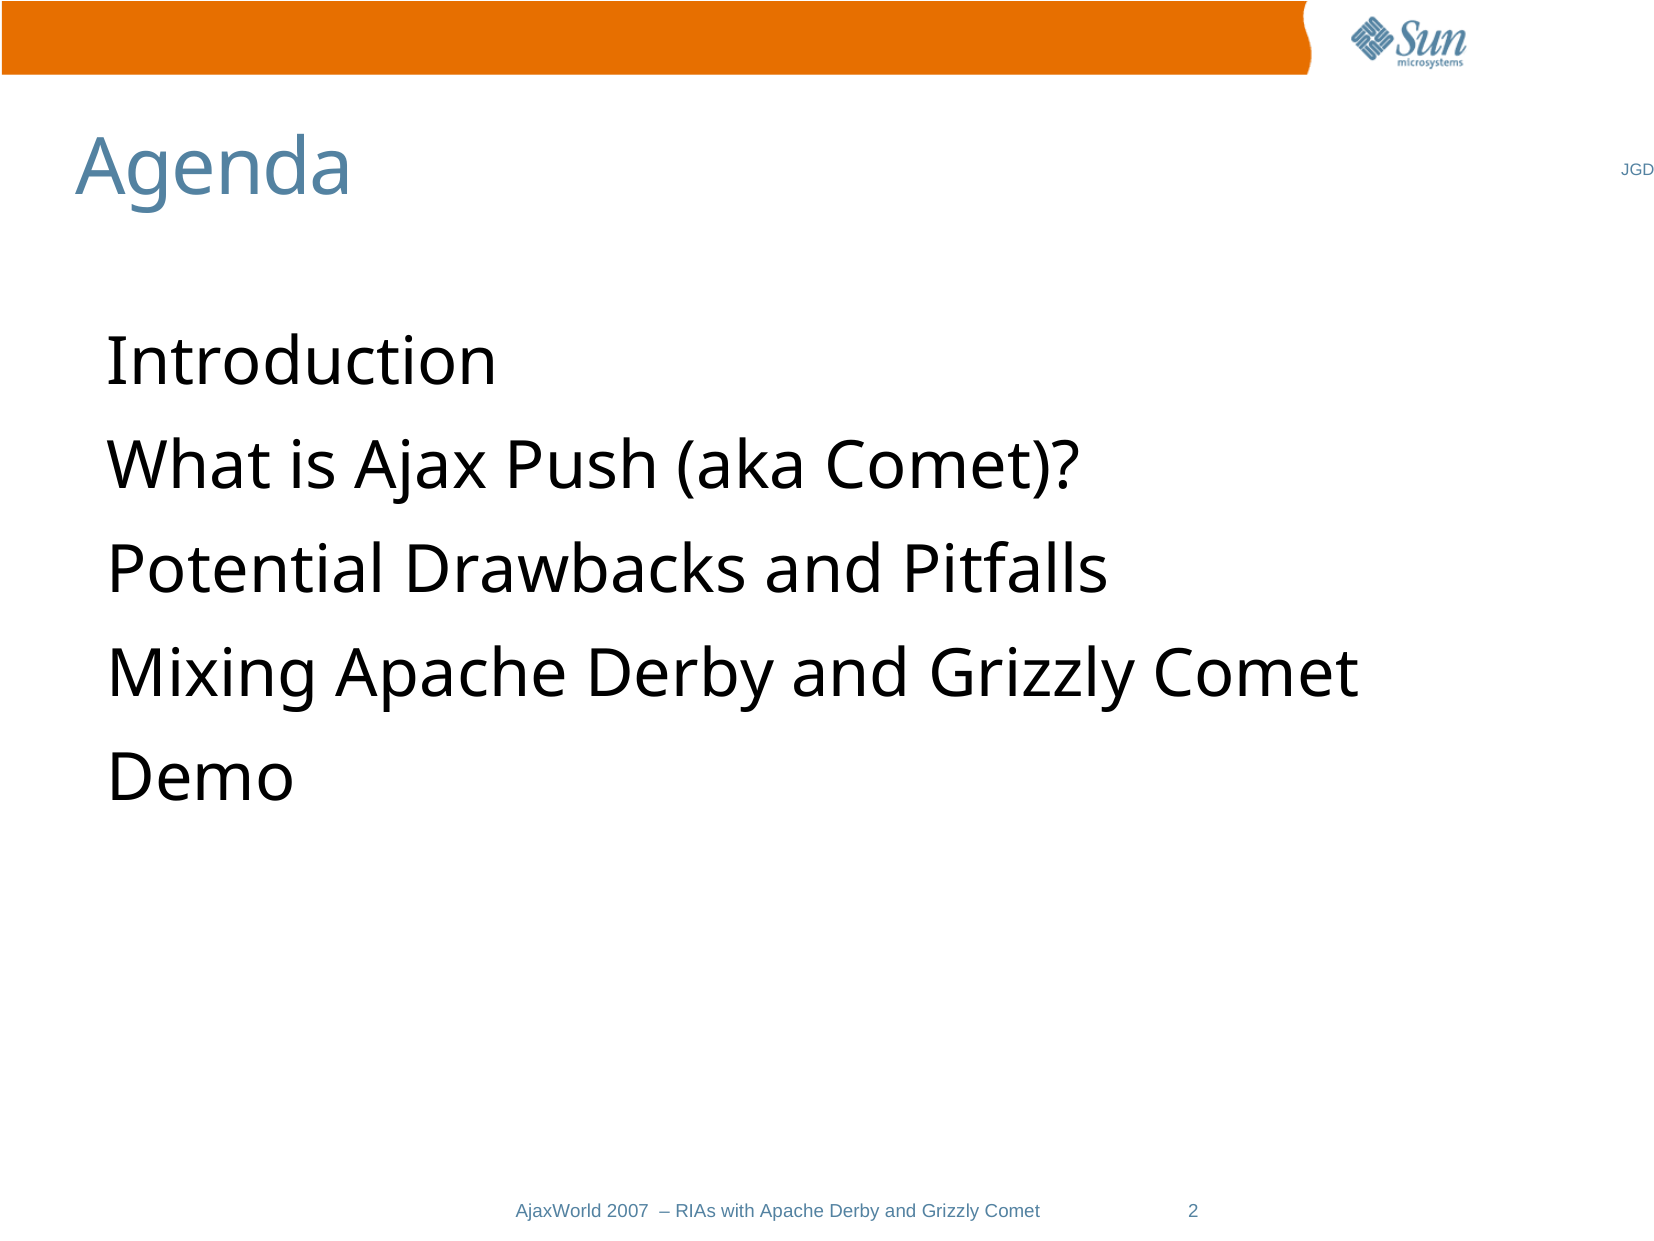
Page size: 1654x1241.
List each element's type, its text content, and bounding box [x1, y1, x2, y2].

list Introduction What is Ajax Push (aka Comet)? Potential Drawbacks and Pitfalls Mixing Apache Derby and Grizzly Comet Demo [87, 322, 1402, 1094]
picture [1, 1, 1502, 77]
title Agenda [75, 116, 1438, 222]
